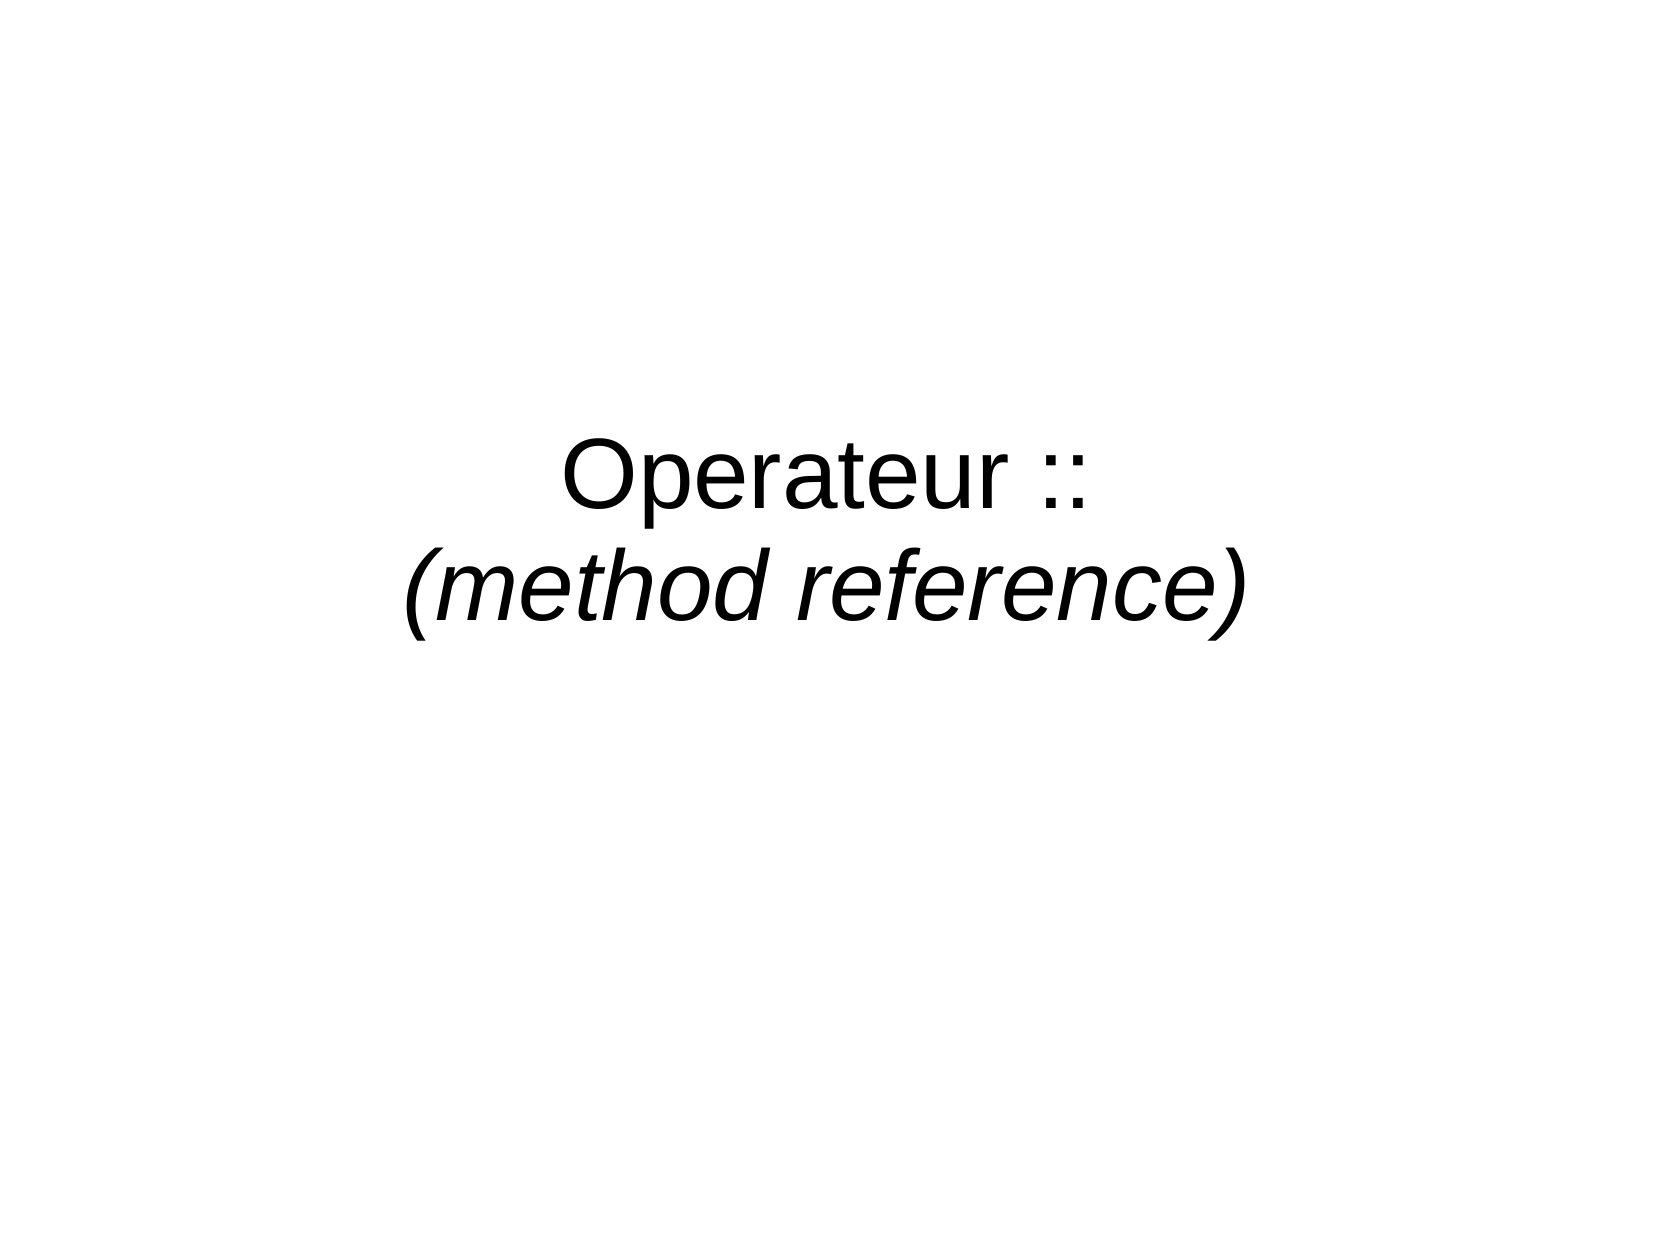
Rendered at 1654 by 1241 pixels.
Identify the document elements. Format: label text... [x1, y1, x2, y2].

subtitle Operateur :: (method reference) [82, 49, 1571, 1010]
